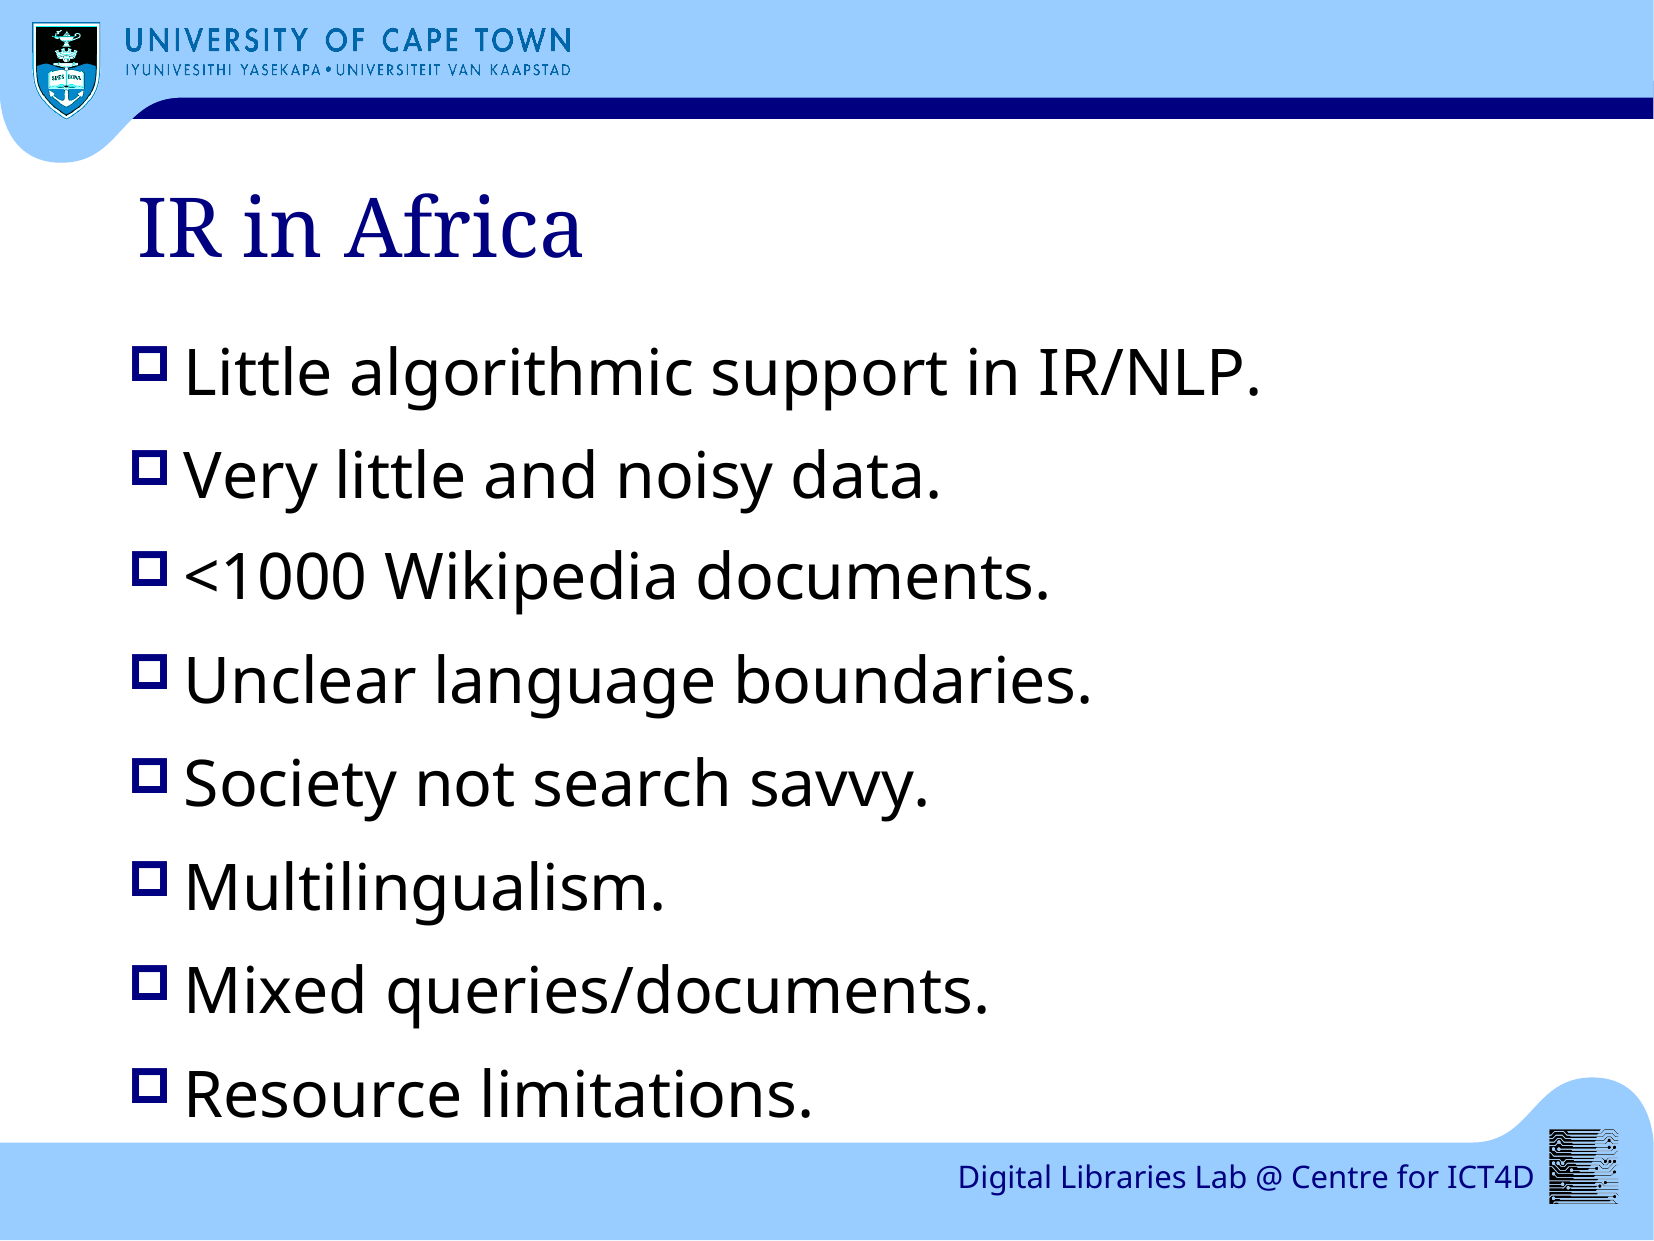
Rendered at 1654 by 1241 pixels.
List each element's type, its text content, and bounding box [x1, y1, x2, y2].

picture [32, 22, 101, 120]
picture [1549, 1129, 1619, 1204]
picture [122, 25, 573, 78]
list Little algorithmic support in IR/NLP. Very little and noisy data. <1000 Wikipedia documents. Unclear language boundaries. Society not search savvy. Multilingualism. Mixed queries/documents. Resource limitations. [128, 326, 1597, 1060]
title IR in Africa [137, 155, 1598, 296]
